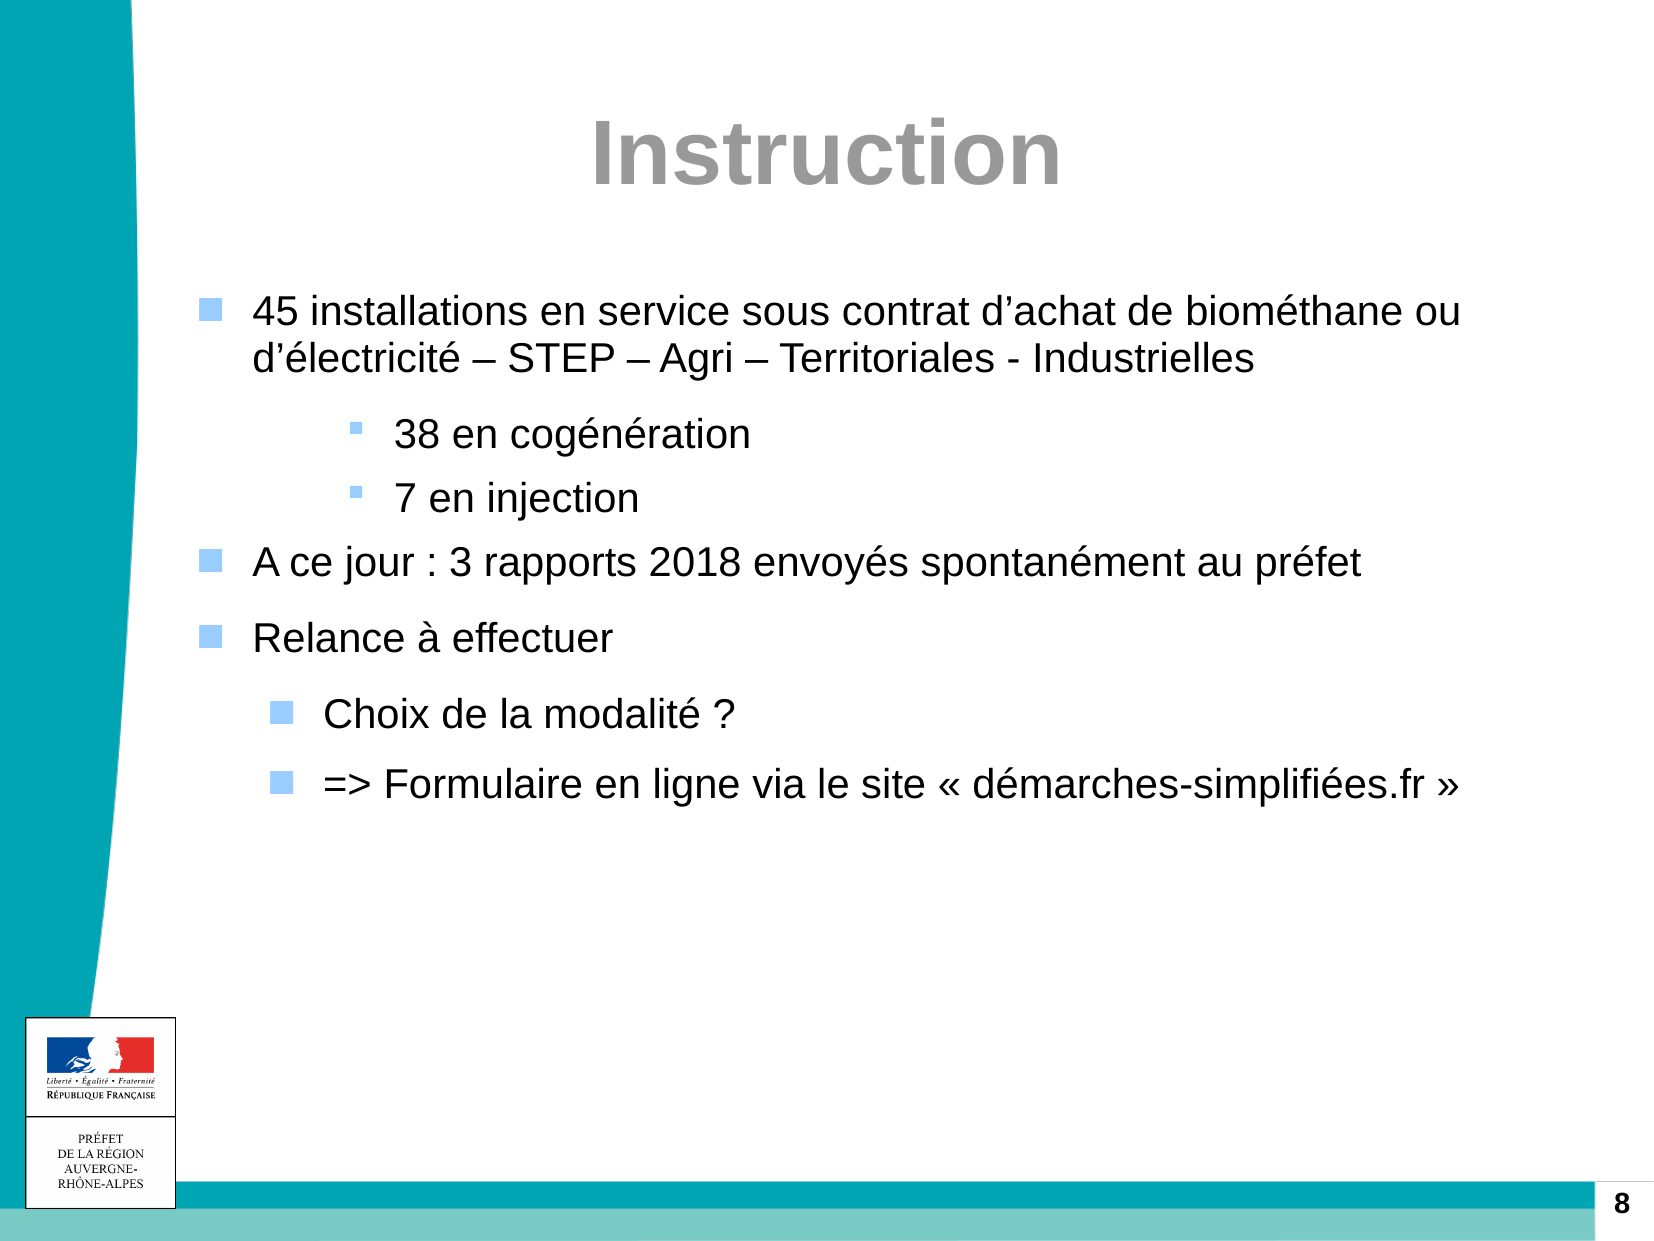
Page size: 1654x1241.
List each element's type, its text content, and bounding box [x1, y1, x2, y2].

title Instruction [82, 49, 1571, 257]
list 45 installations en service sous contrat d’achat de biométhane ou d’électricité – STEP – Agri – Territoriales - Industrielles 38 en cogénération 7 en injection A ce jour : 3 rapports 2018 envoyés spontanément au préfet Relance à effectuer Choix de la modalité ? => Formulaire en ligne via le site « démarches-simplifiées.fr » [181, 288, 1511, 1054]
picture [0, 0, 1654, 1241]
